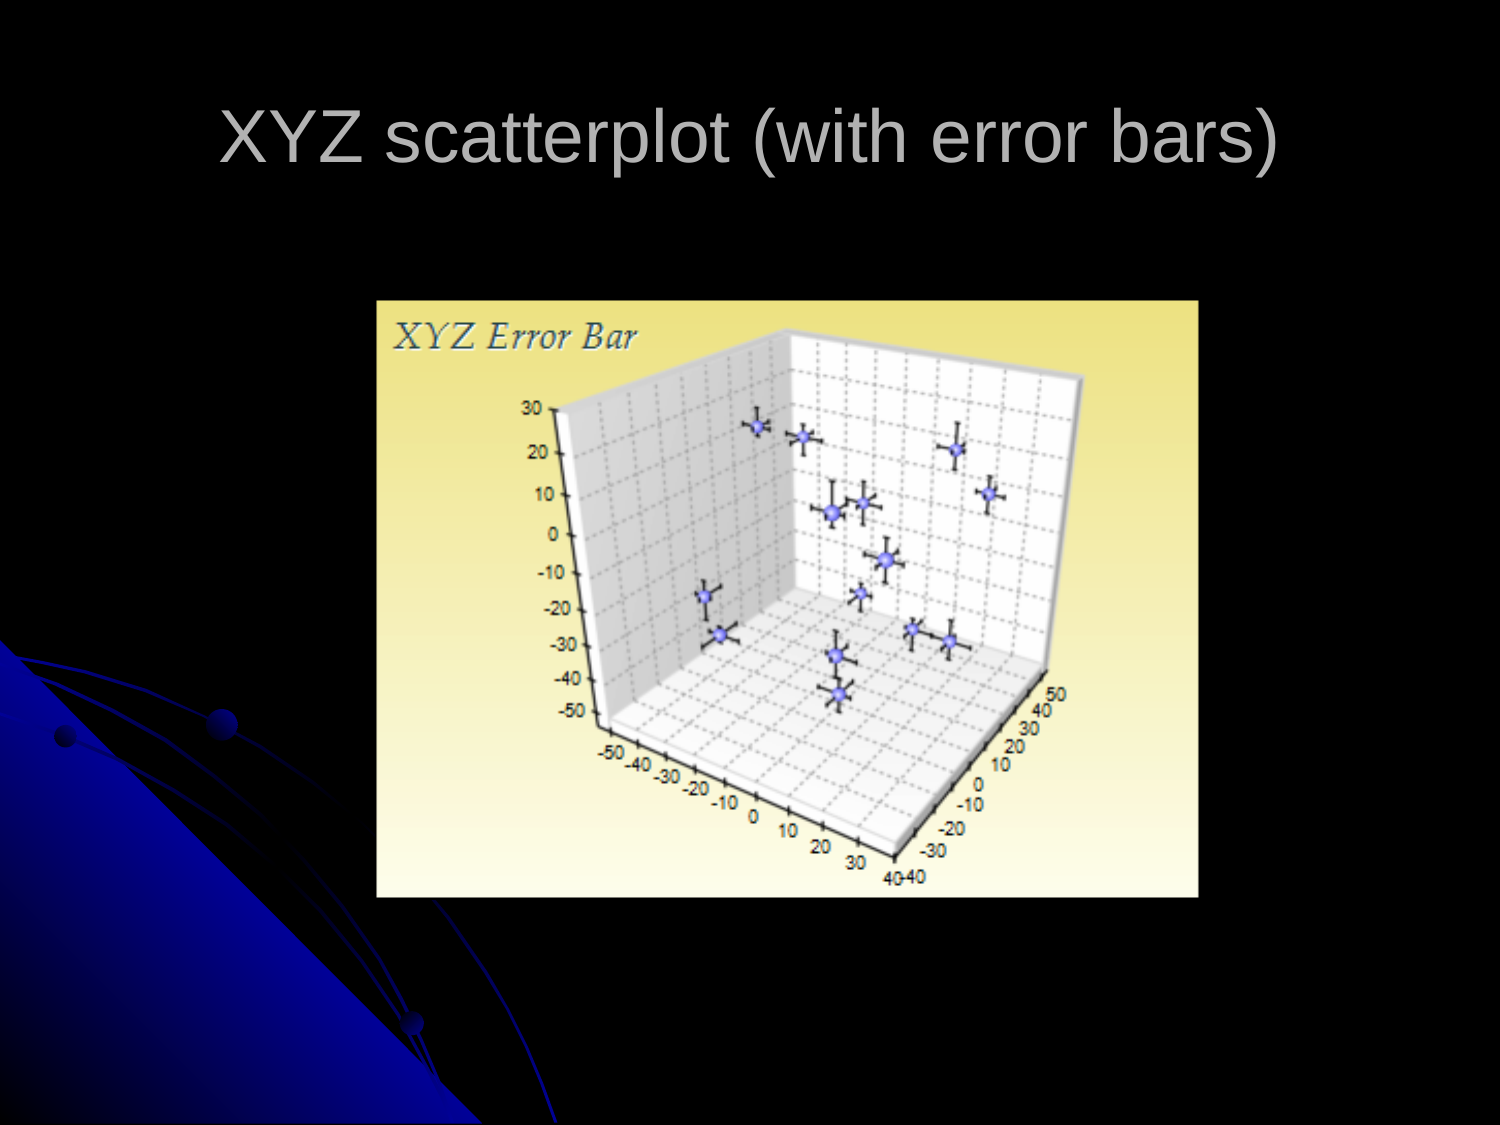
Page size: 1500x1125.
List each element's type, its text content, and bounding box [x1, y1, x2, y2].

picture [375, 299, 1201, 901]
title XYZ scatterplot (with error bars)‏ [75, 45, 1426, 233]
